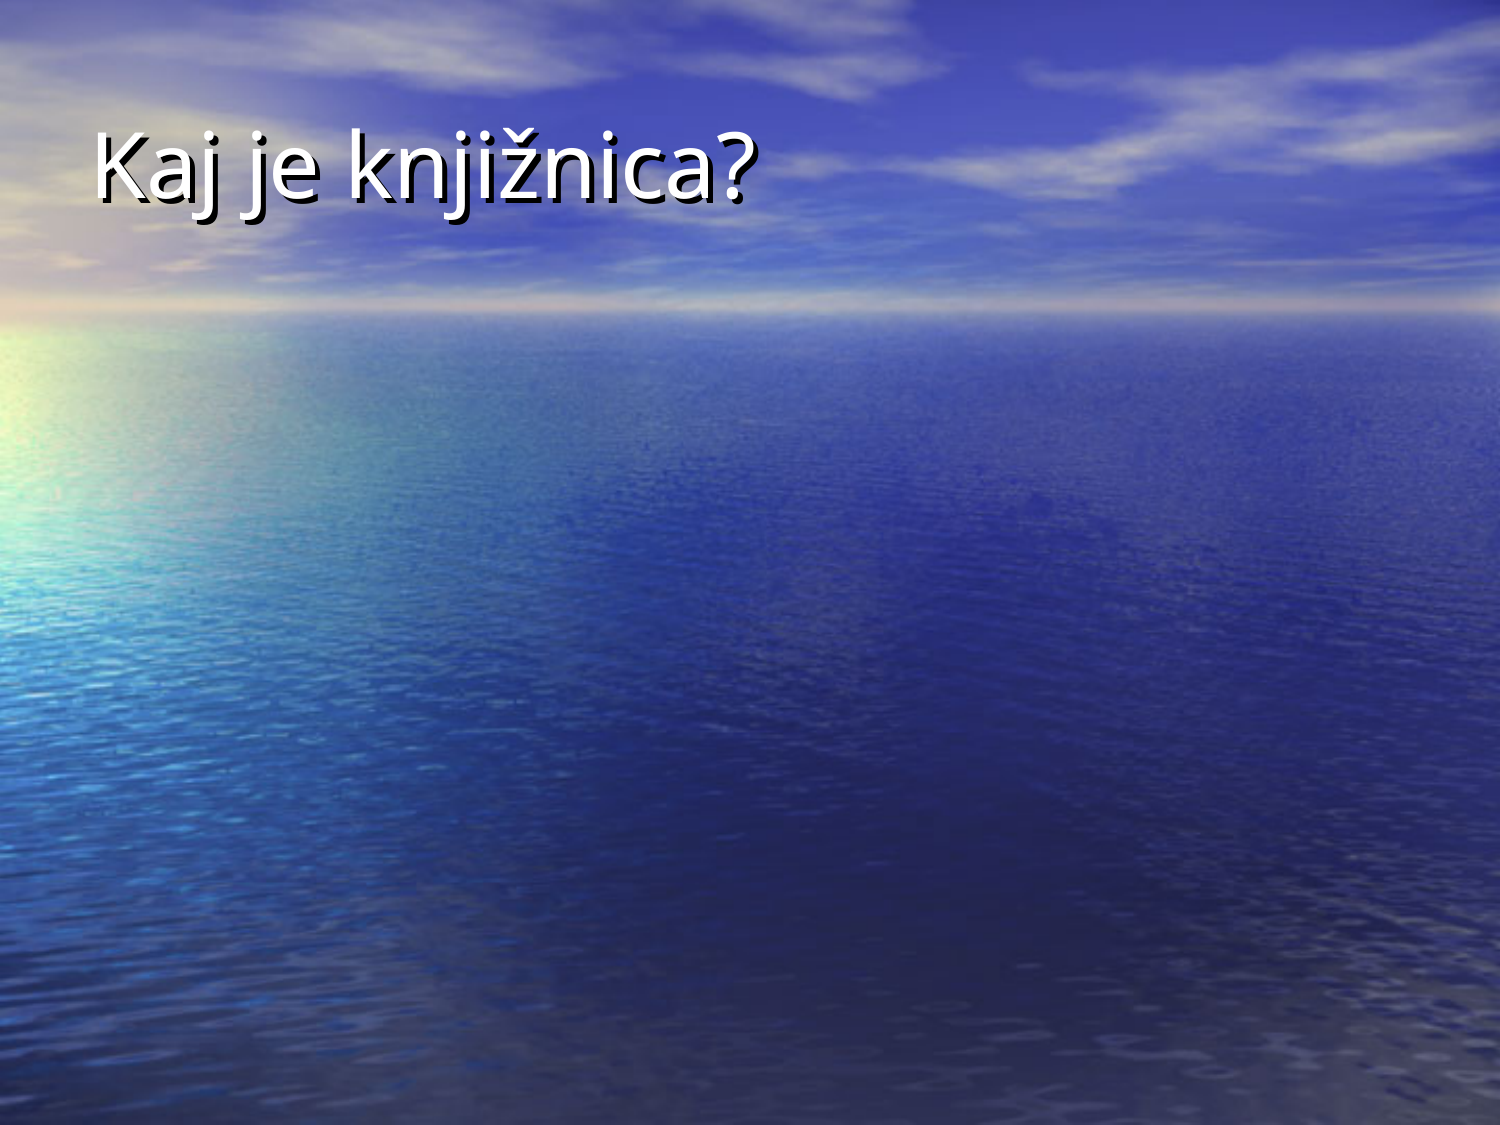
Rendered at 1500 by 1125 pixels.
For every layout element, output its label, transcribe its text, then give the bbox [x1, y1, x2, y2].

title Kaj je knjižnica? [75, 47, 1426, 276]
picture [0, 0, 1500, 1125]
